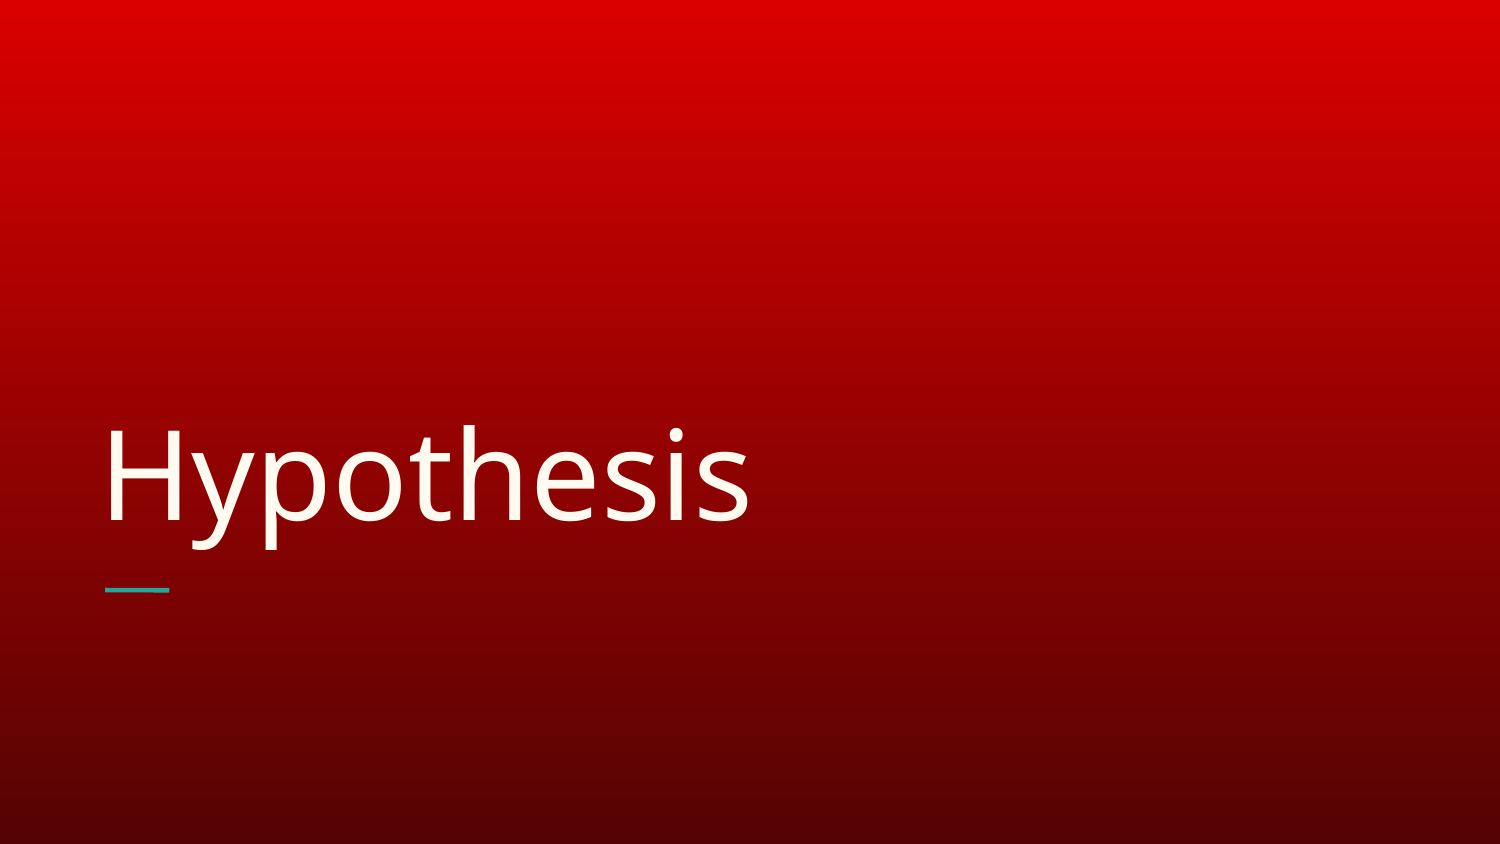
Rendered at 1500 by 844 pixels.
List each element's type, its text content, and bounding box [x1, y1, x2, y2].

title Hypothesis [84, 310, 1416, 561]
